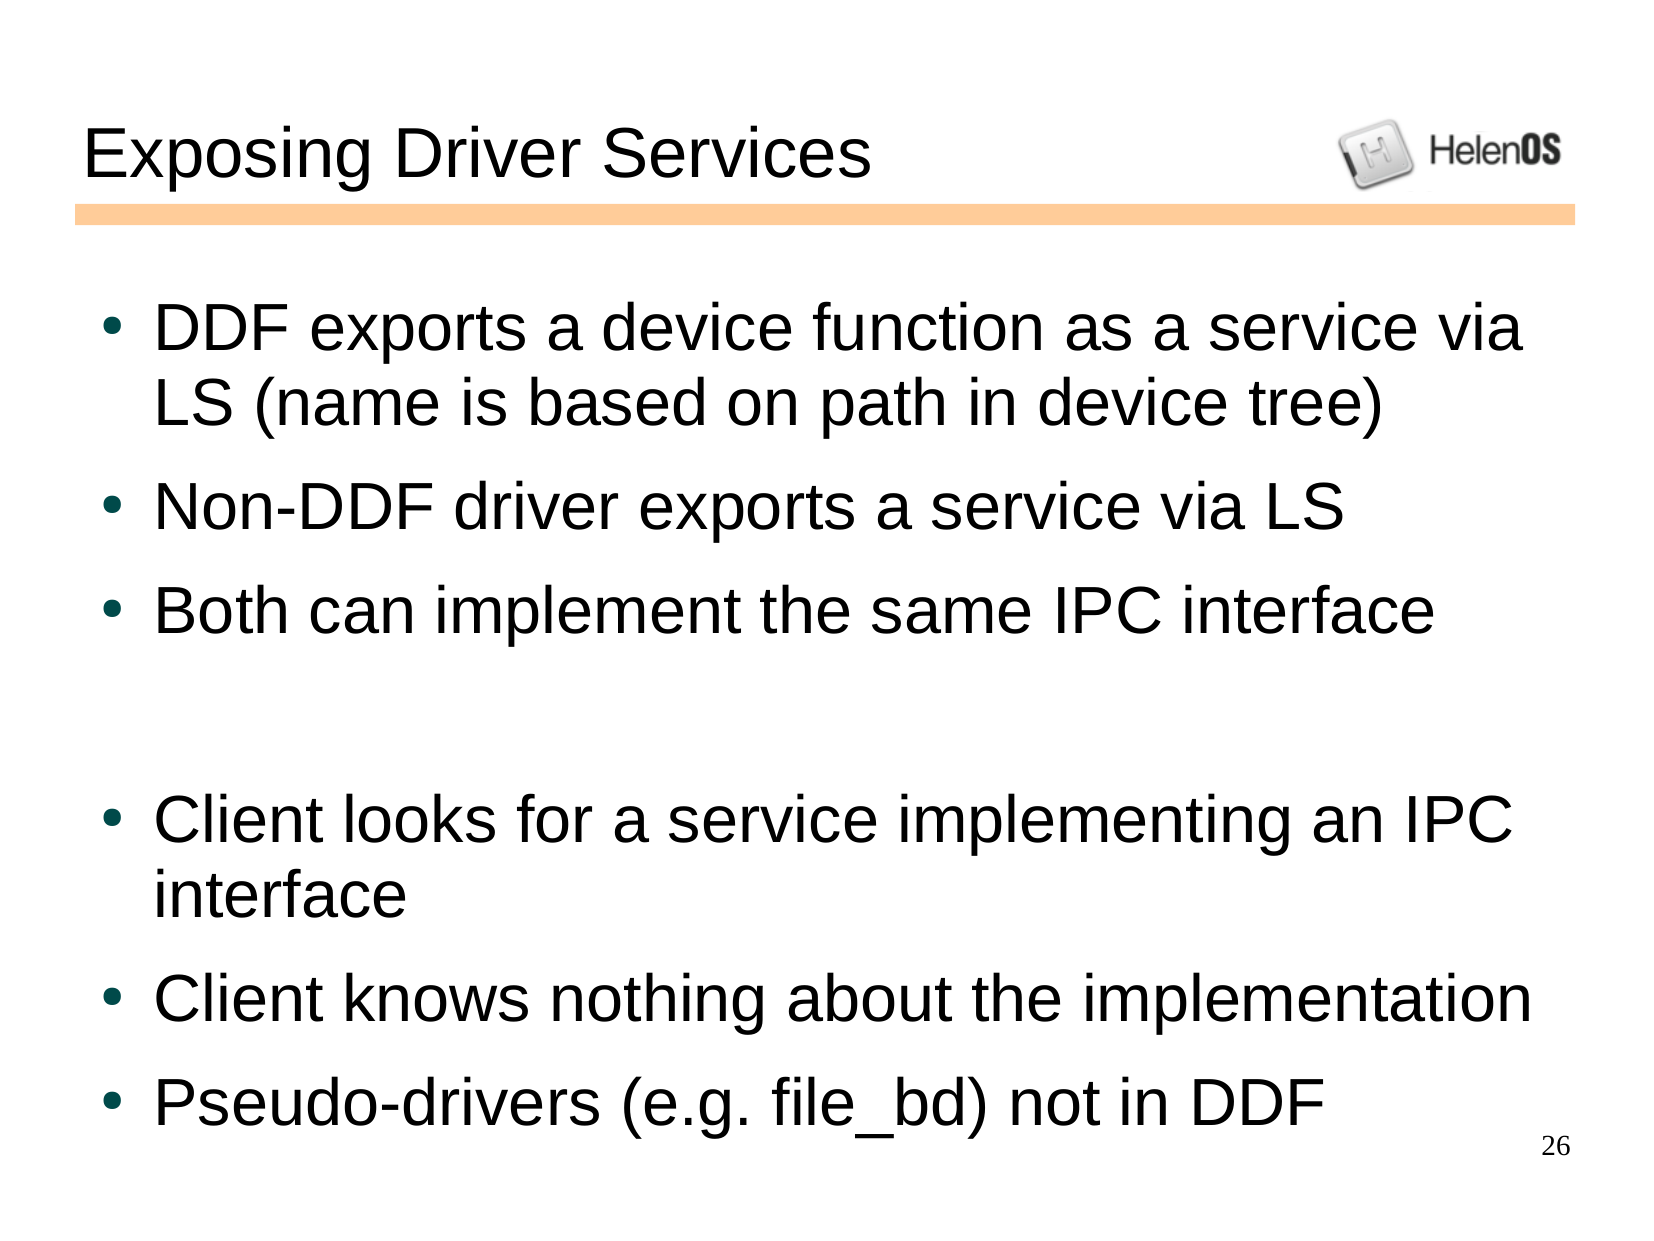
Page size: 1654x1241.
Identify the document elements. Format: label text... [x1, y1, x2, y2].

title Exposing Driver Services [82, 49, 1571, 257]
list DDF exports a device function as a service via LS (name is based on path in device tree) Non-DDF driver exports a service via LS Both can implement the same IPC interface Client looks for a service implementing an IPC interface Client knows nothing about the implementation Pseudo-drivers (e.g. file_bd) not in DDF [82, 290, 1571, 1140]
